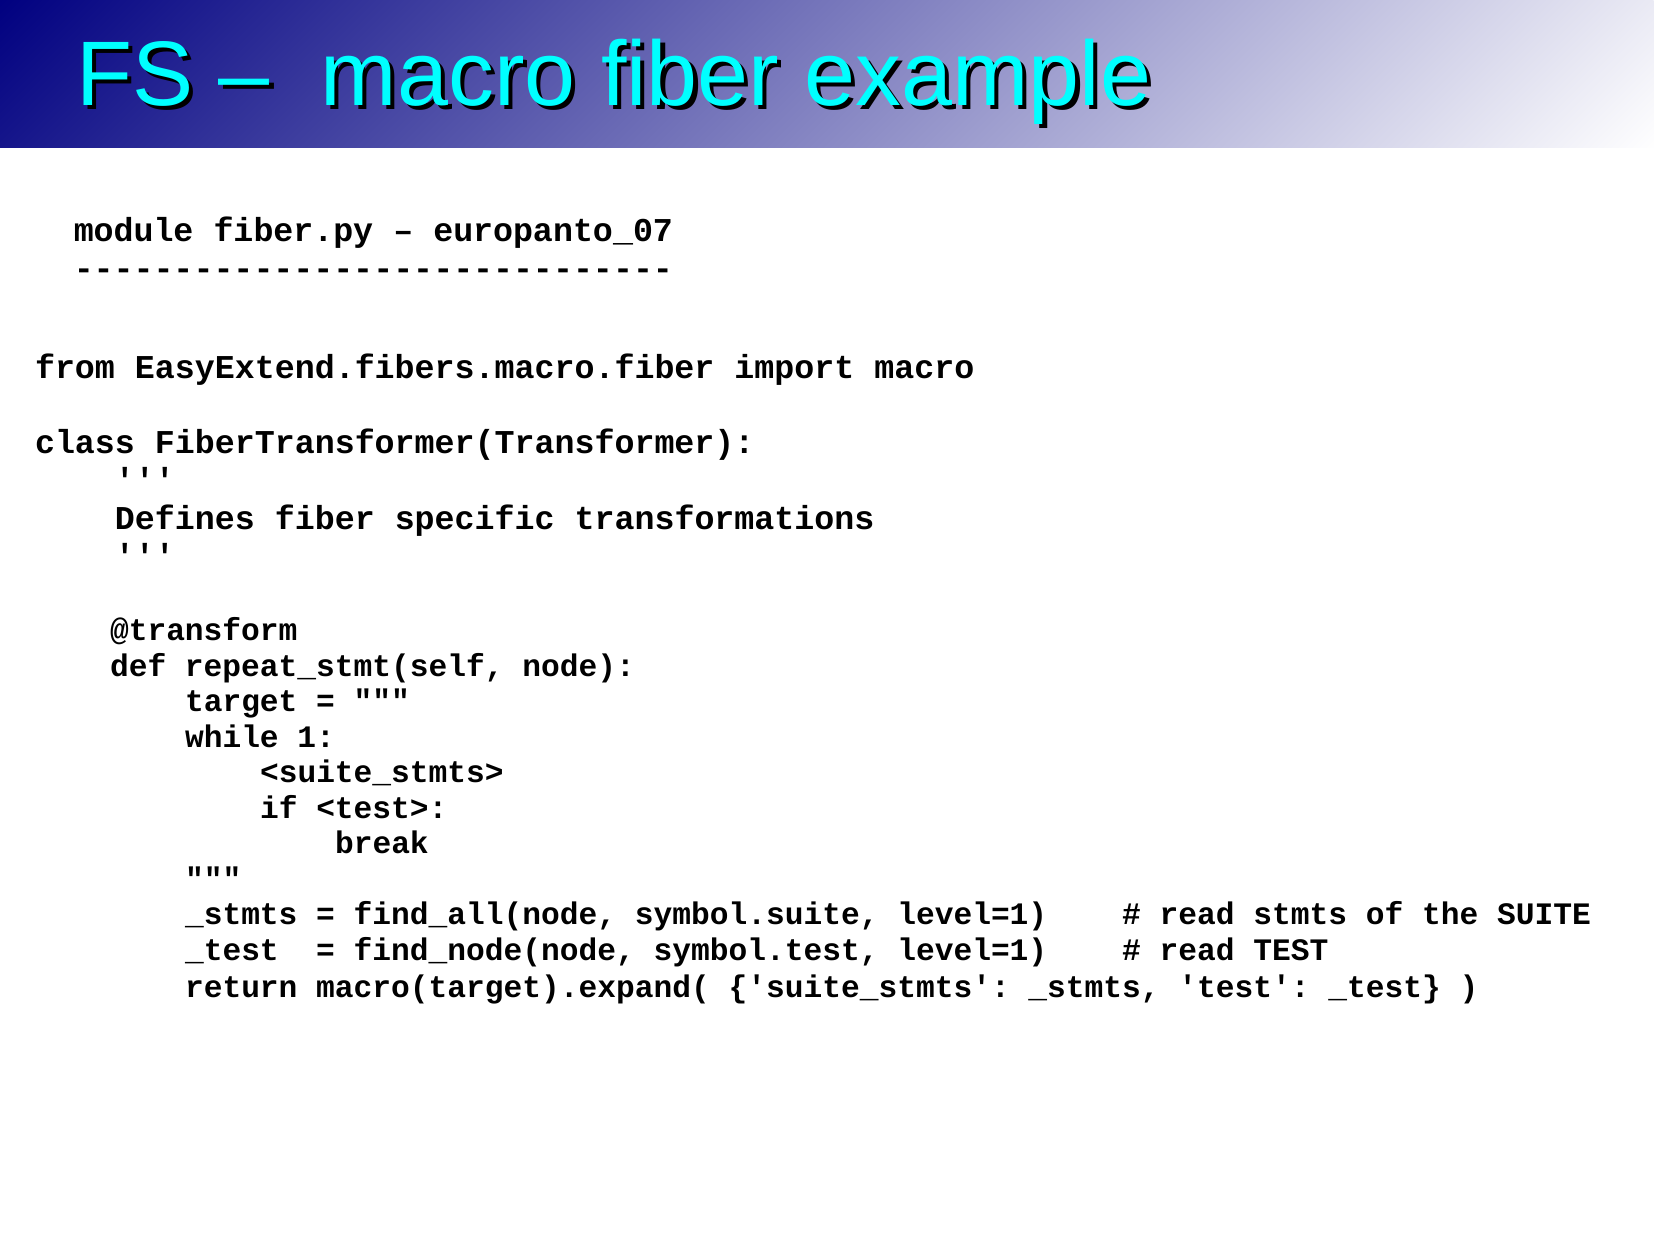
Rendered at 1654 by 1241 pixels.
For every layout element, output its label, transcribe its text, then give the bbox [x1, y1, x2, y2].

text_box from EasyExtend.fibers.macro.fiber import macro class FiberTransformer(Transformer): ''' Defines fiber specific transformations ''' @transform def repeat_stmt(self, node): target = """ while 1: <suite_stmts> if <test>: break """ _stmts = find_all(node, symbol.suite, level=1) # read stmts of the SUITE _test = find_node(node, symbol.test, level=1) # read TEST return macro(target).expand( {'suite_stmts': _stmts, 'test': _test} ) [20, 343, 1654, 1054]
title FS – macro fiber example [0, 0, 1654, 148]
text_box module fiber.py – europanto_07 ------------------------------ [59, 206, 689, 297]
